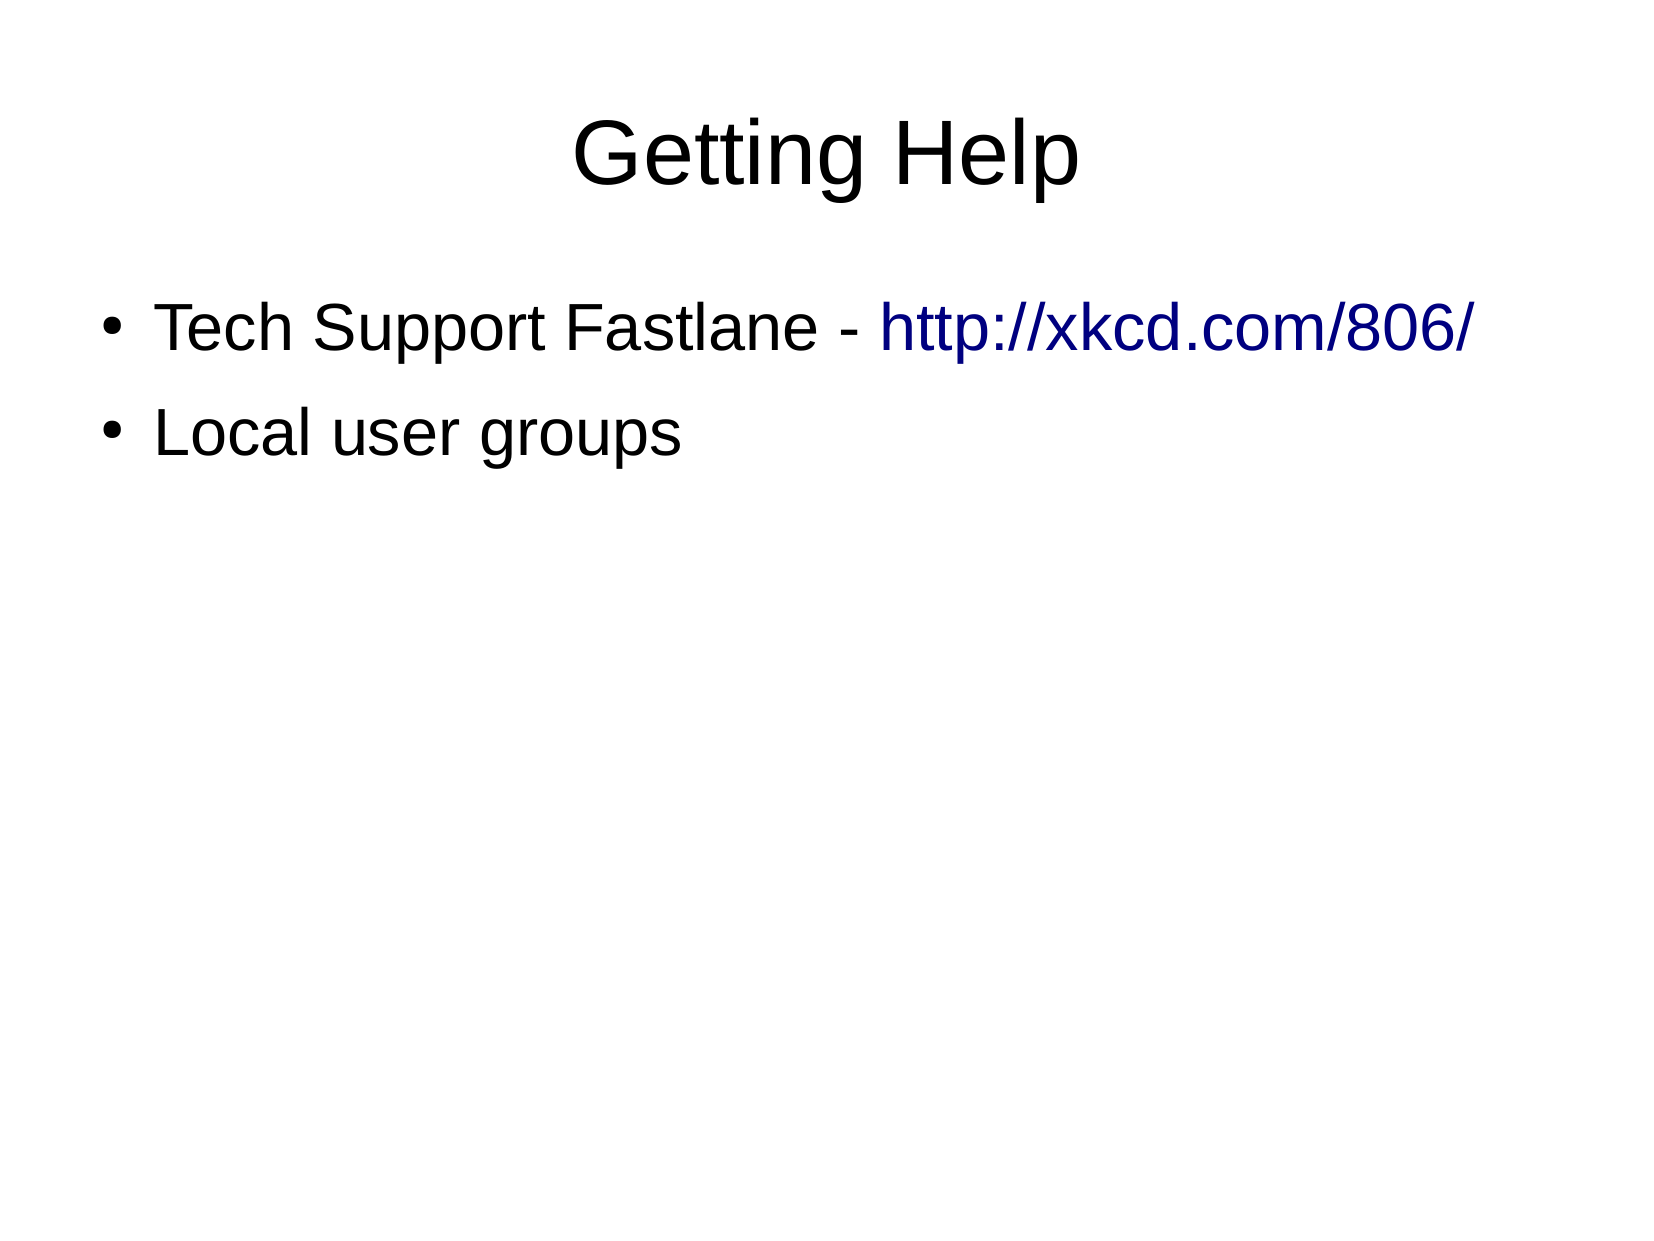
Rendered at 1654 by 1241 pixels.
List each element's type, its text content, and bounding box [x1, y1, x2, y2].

list Tech Support Fastlane - http://xkcd.com/806/ Local user groups [82, 290, 1538, 1010]
title Getting Help [82, 49, 1571, 257]
